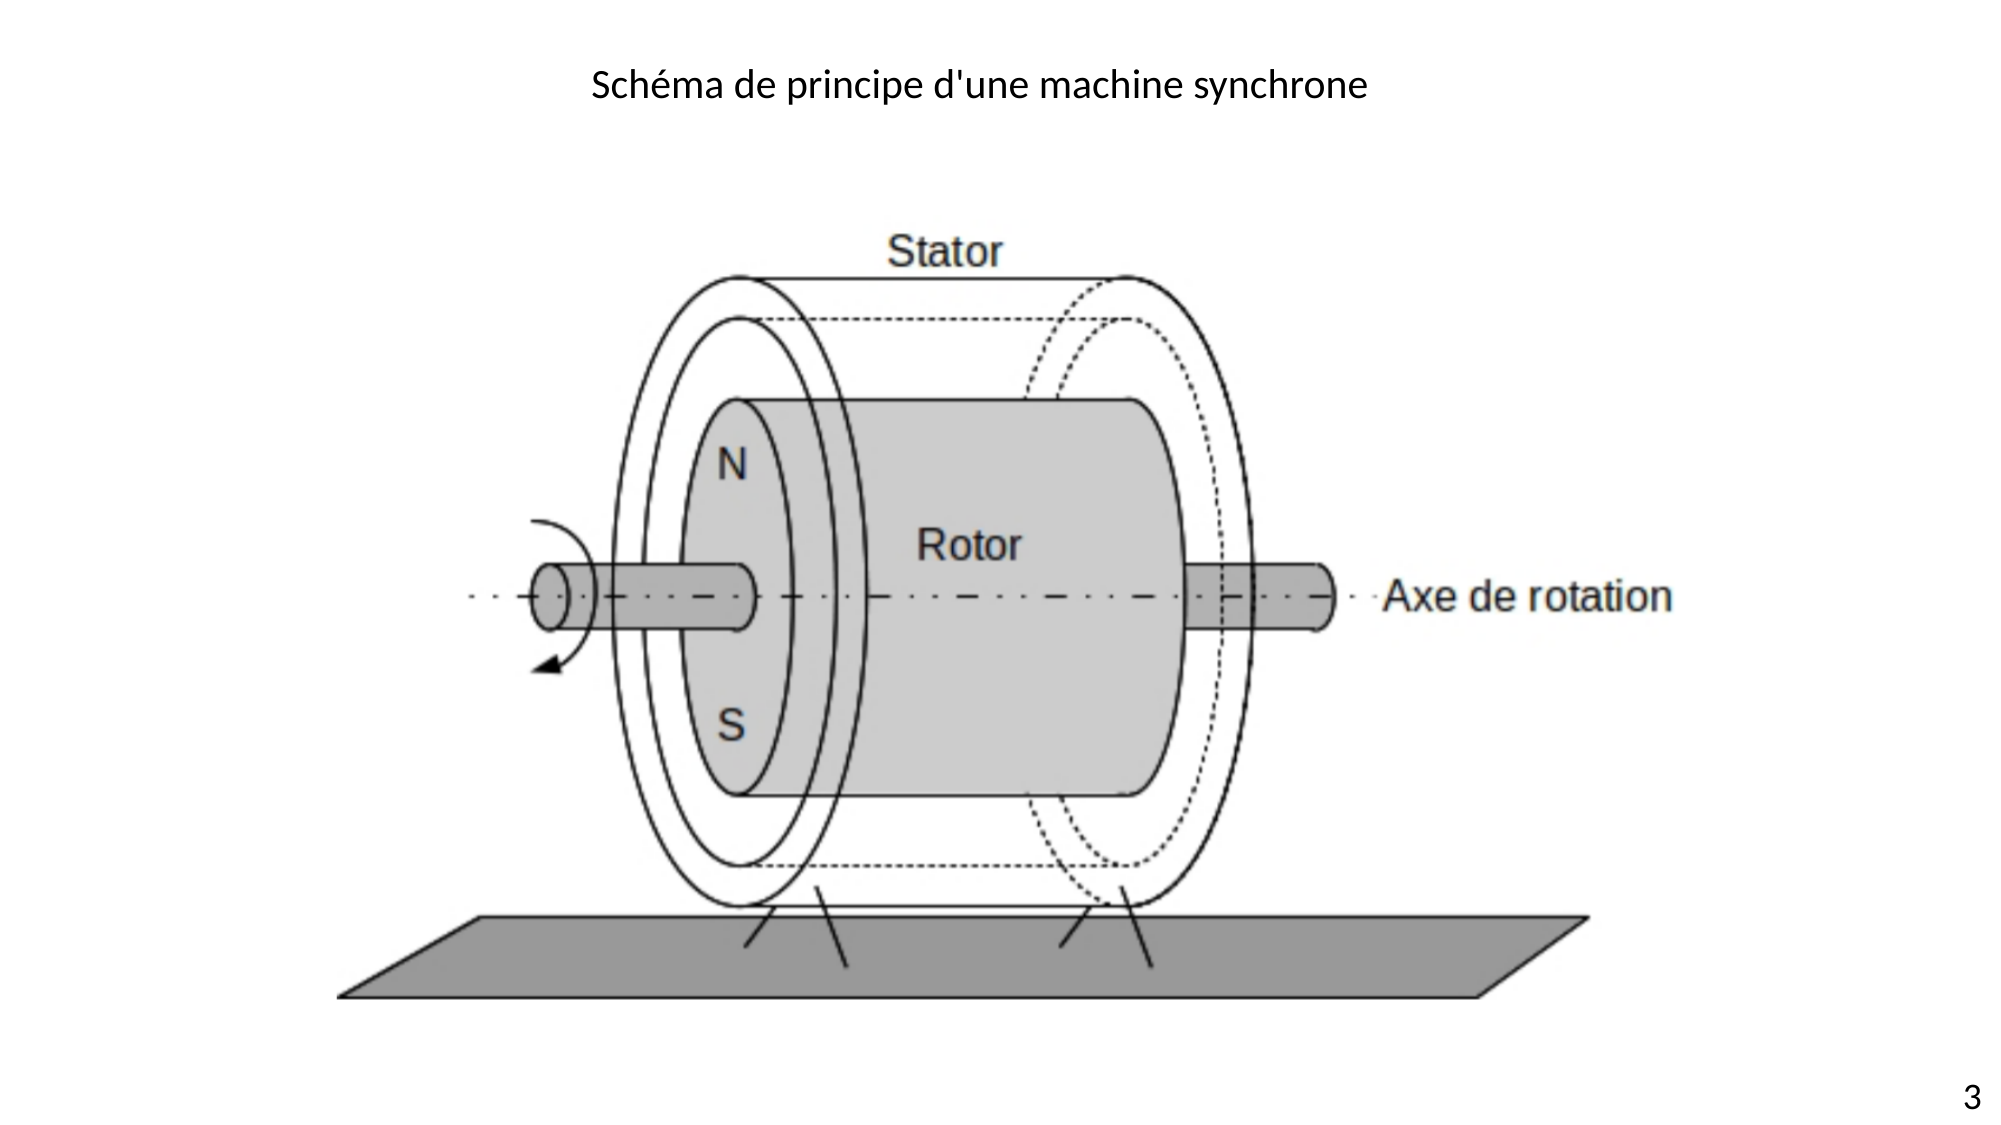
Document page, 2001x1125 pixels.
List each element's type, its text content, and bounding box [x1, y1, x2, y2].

picture [310, 213, 1679, 1012]
text_box 3 [1947, 1064, 2000, 1125]
text_box Schéma de principe d'une machine synchrone [576, 48, 1488, 115]
